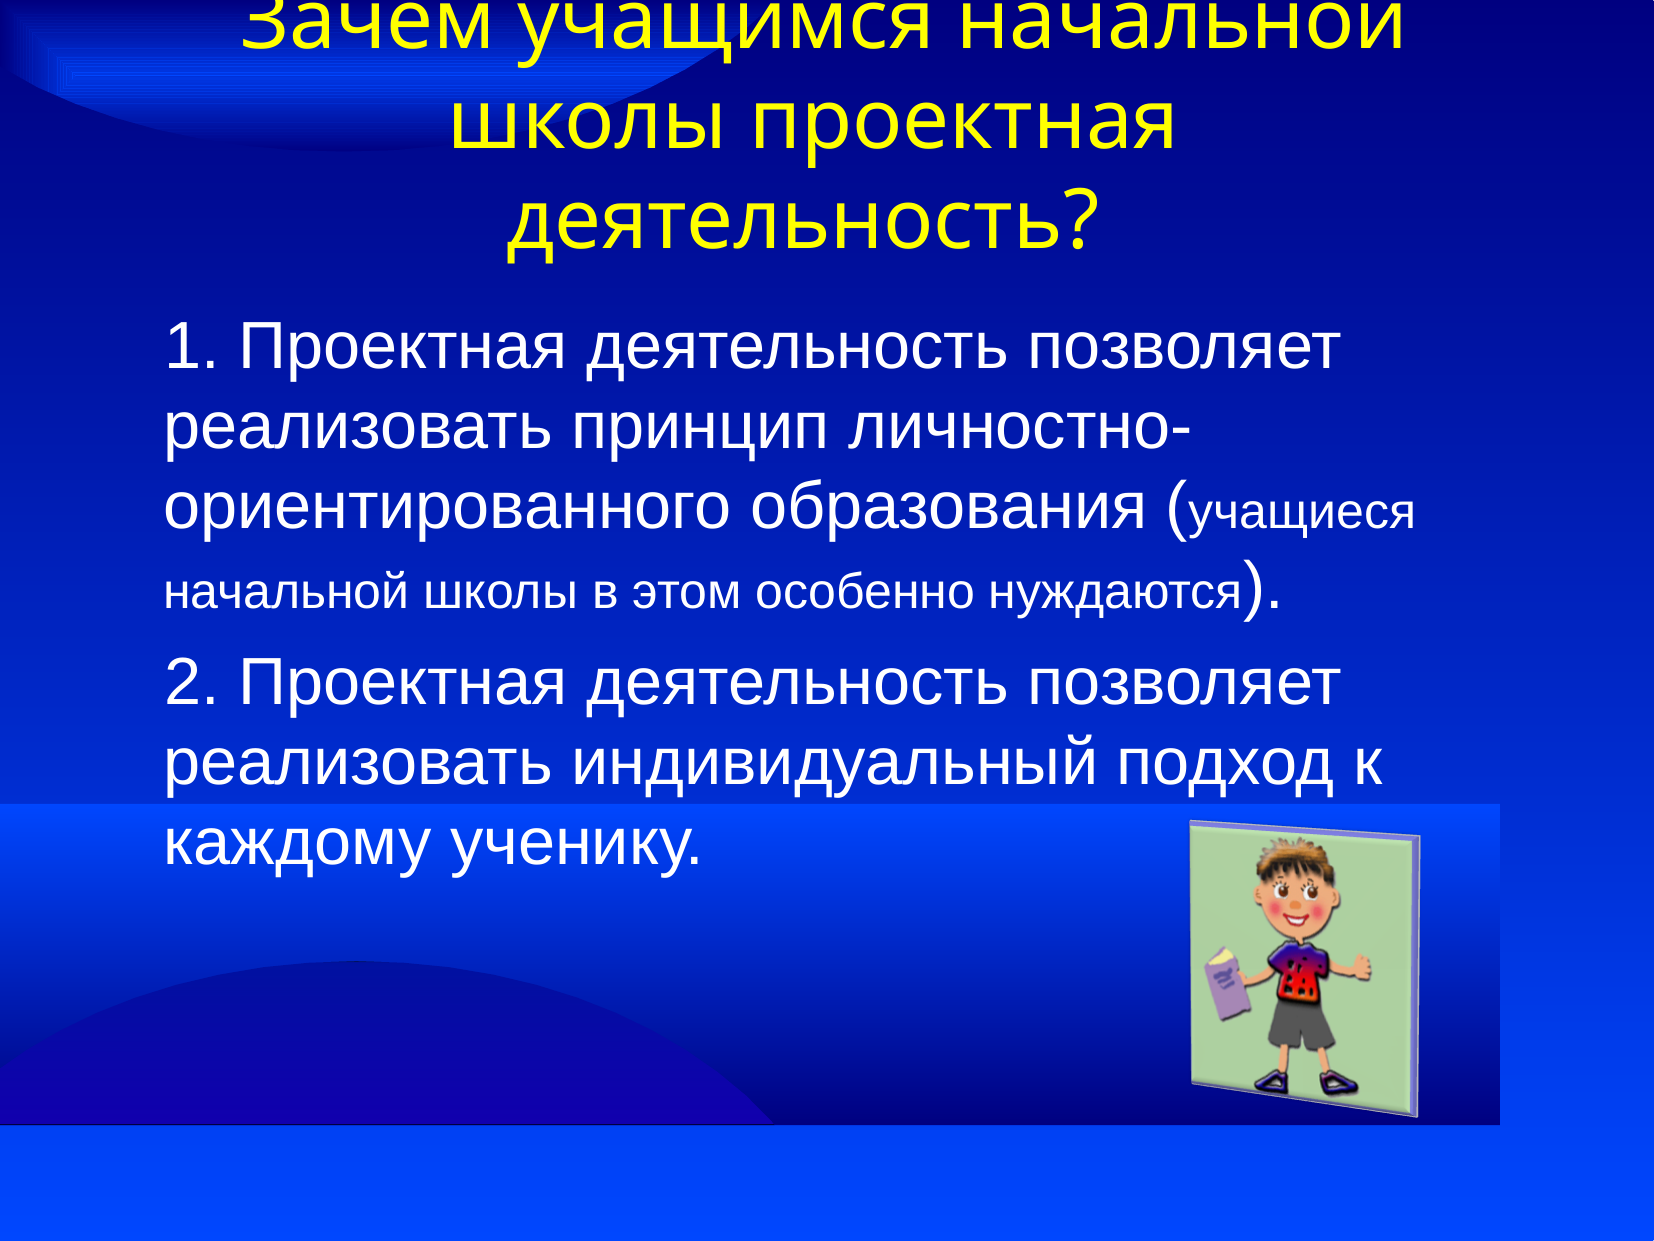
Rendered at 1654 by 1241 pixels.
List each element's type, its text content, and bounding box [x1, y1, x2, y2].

picture [1182, 812, 1426, 1125]
text_box 1. Проектная деятельность позволяет реализовать принцип личностно-ориентированного образования (учащиеся начальной школы в этом особенно нуждаются). 2. Проектная деятельность позволяет реализовать индивидуальный подход к каждому ученику. [92, 197, 1443, 1092]
text_box Зачем учащимся начальной школы проектная деятельность? [138, 7, 1489, 223]
